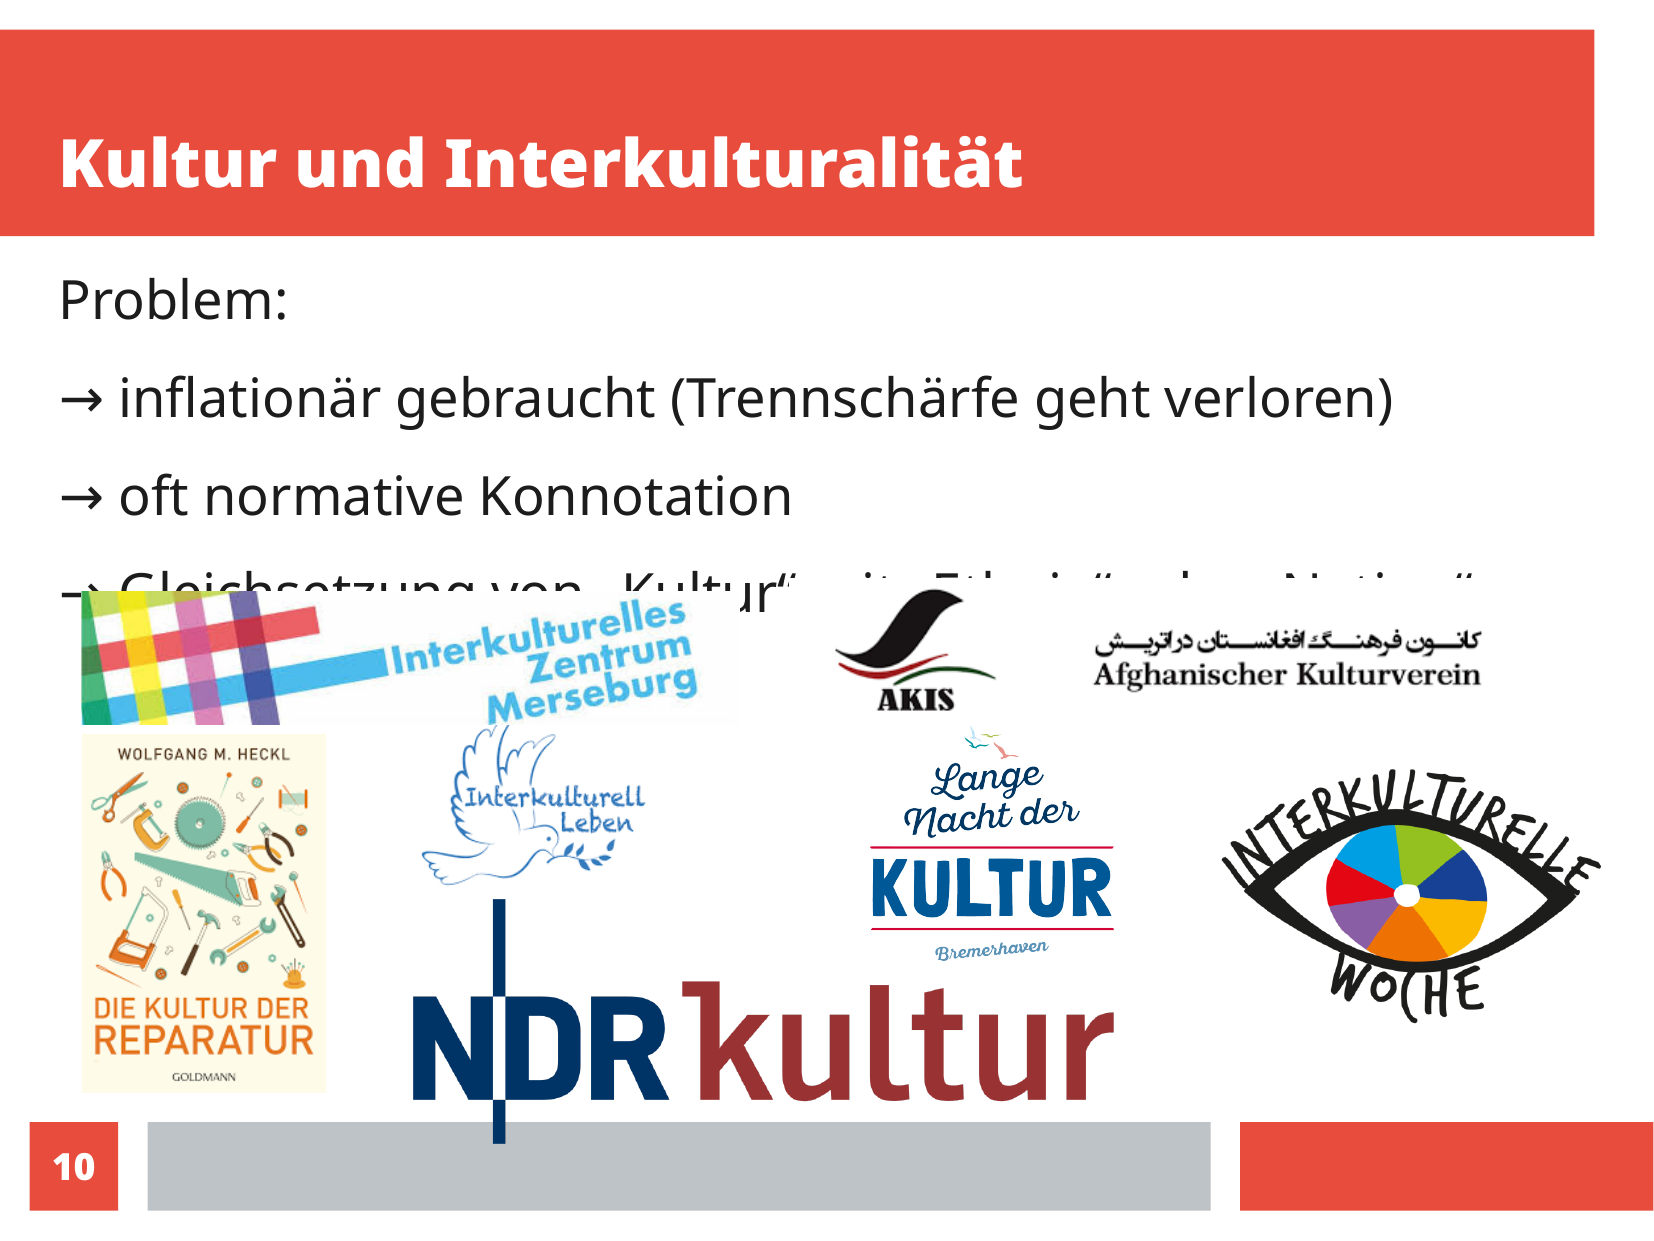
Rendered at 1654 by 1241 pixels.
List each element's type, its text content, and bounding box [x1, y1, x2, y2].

picture [789, 578, 1589, 723]
title Kultur und Interkulturalität [59, 59, 1595, 207]
picture [1197, 762, 1625, 1030]
picture [81, 591, 1135, 1167]
list Problem: → inflationär gebraucht (Trennschärfe geht verloren) → oft normative Konnotation → Gleichsetzung von „Kultur“ mit „Ethnie“ oder „Nation“ [59, 261, 1565, 1030]
picture [82, 734, 326, 1093]
